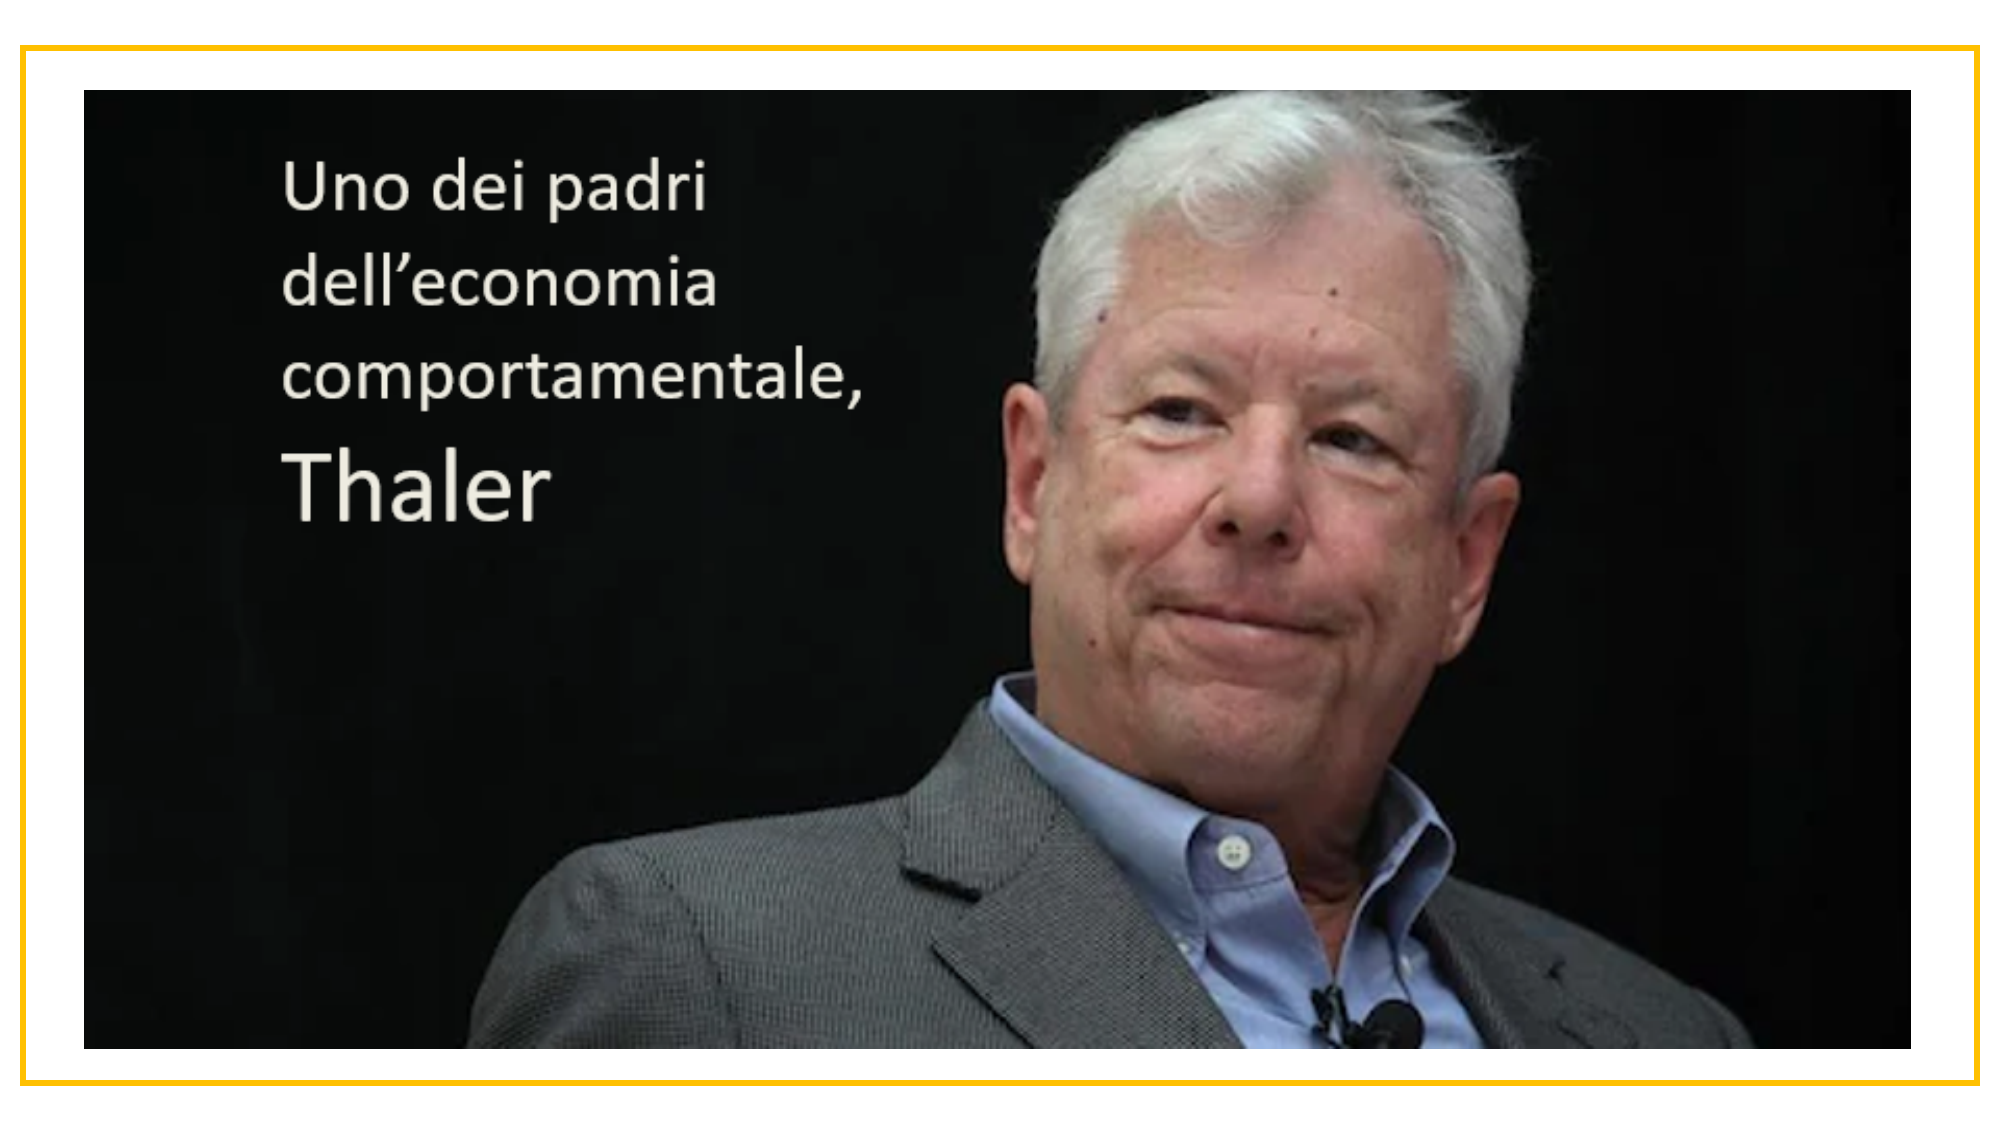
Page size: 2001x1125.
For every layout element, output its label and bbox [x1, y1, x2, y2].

picture [84, 90, 1911, 1049]
text_box [22, 47, 1978, 1084]
